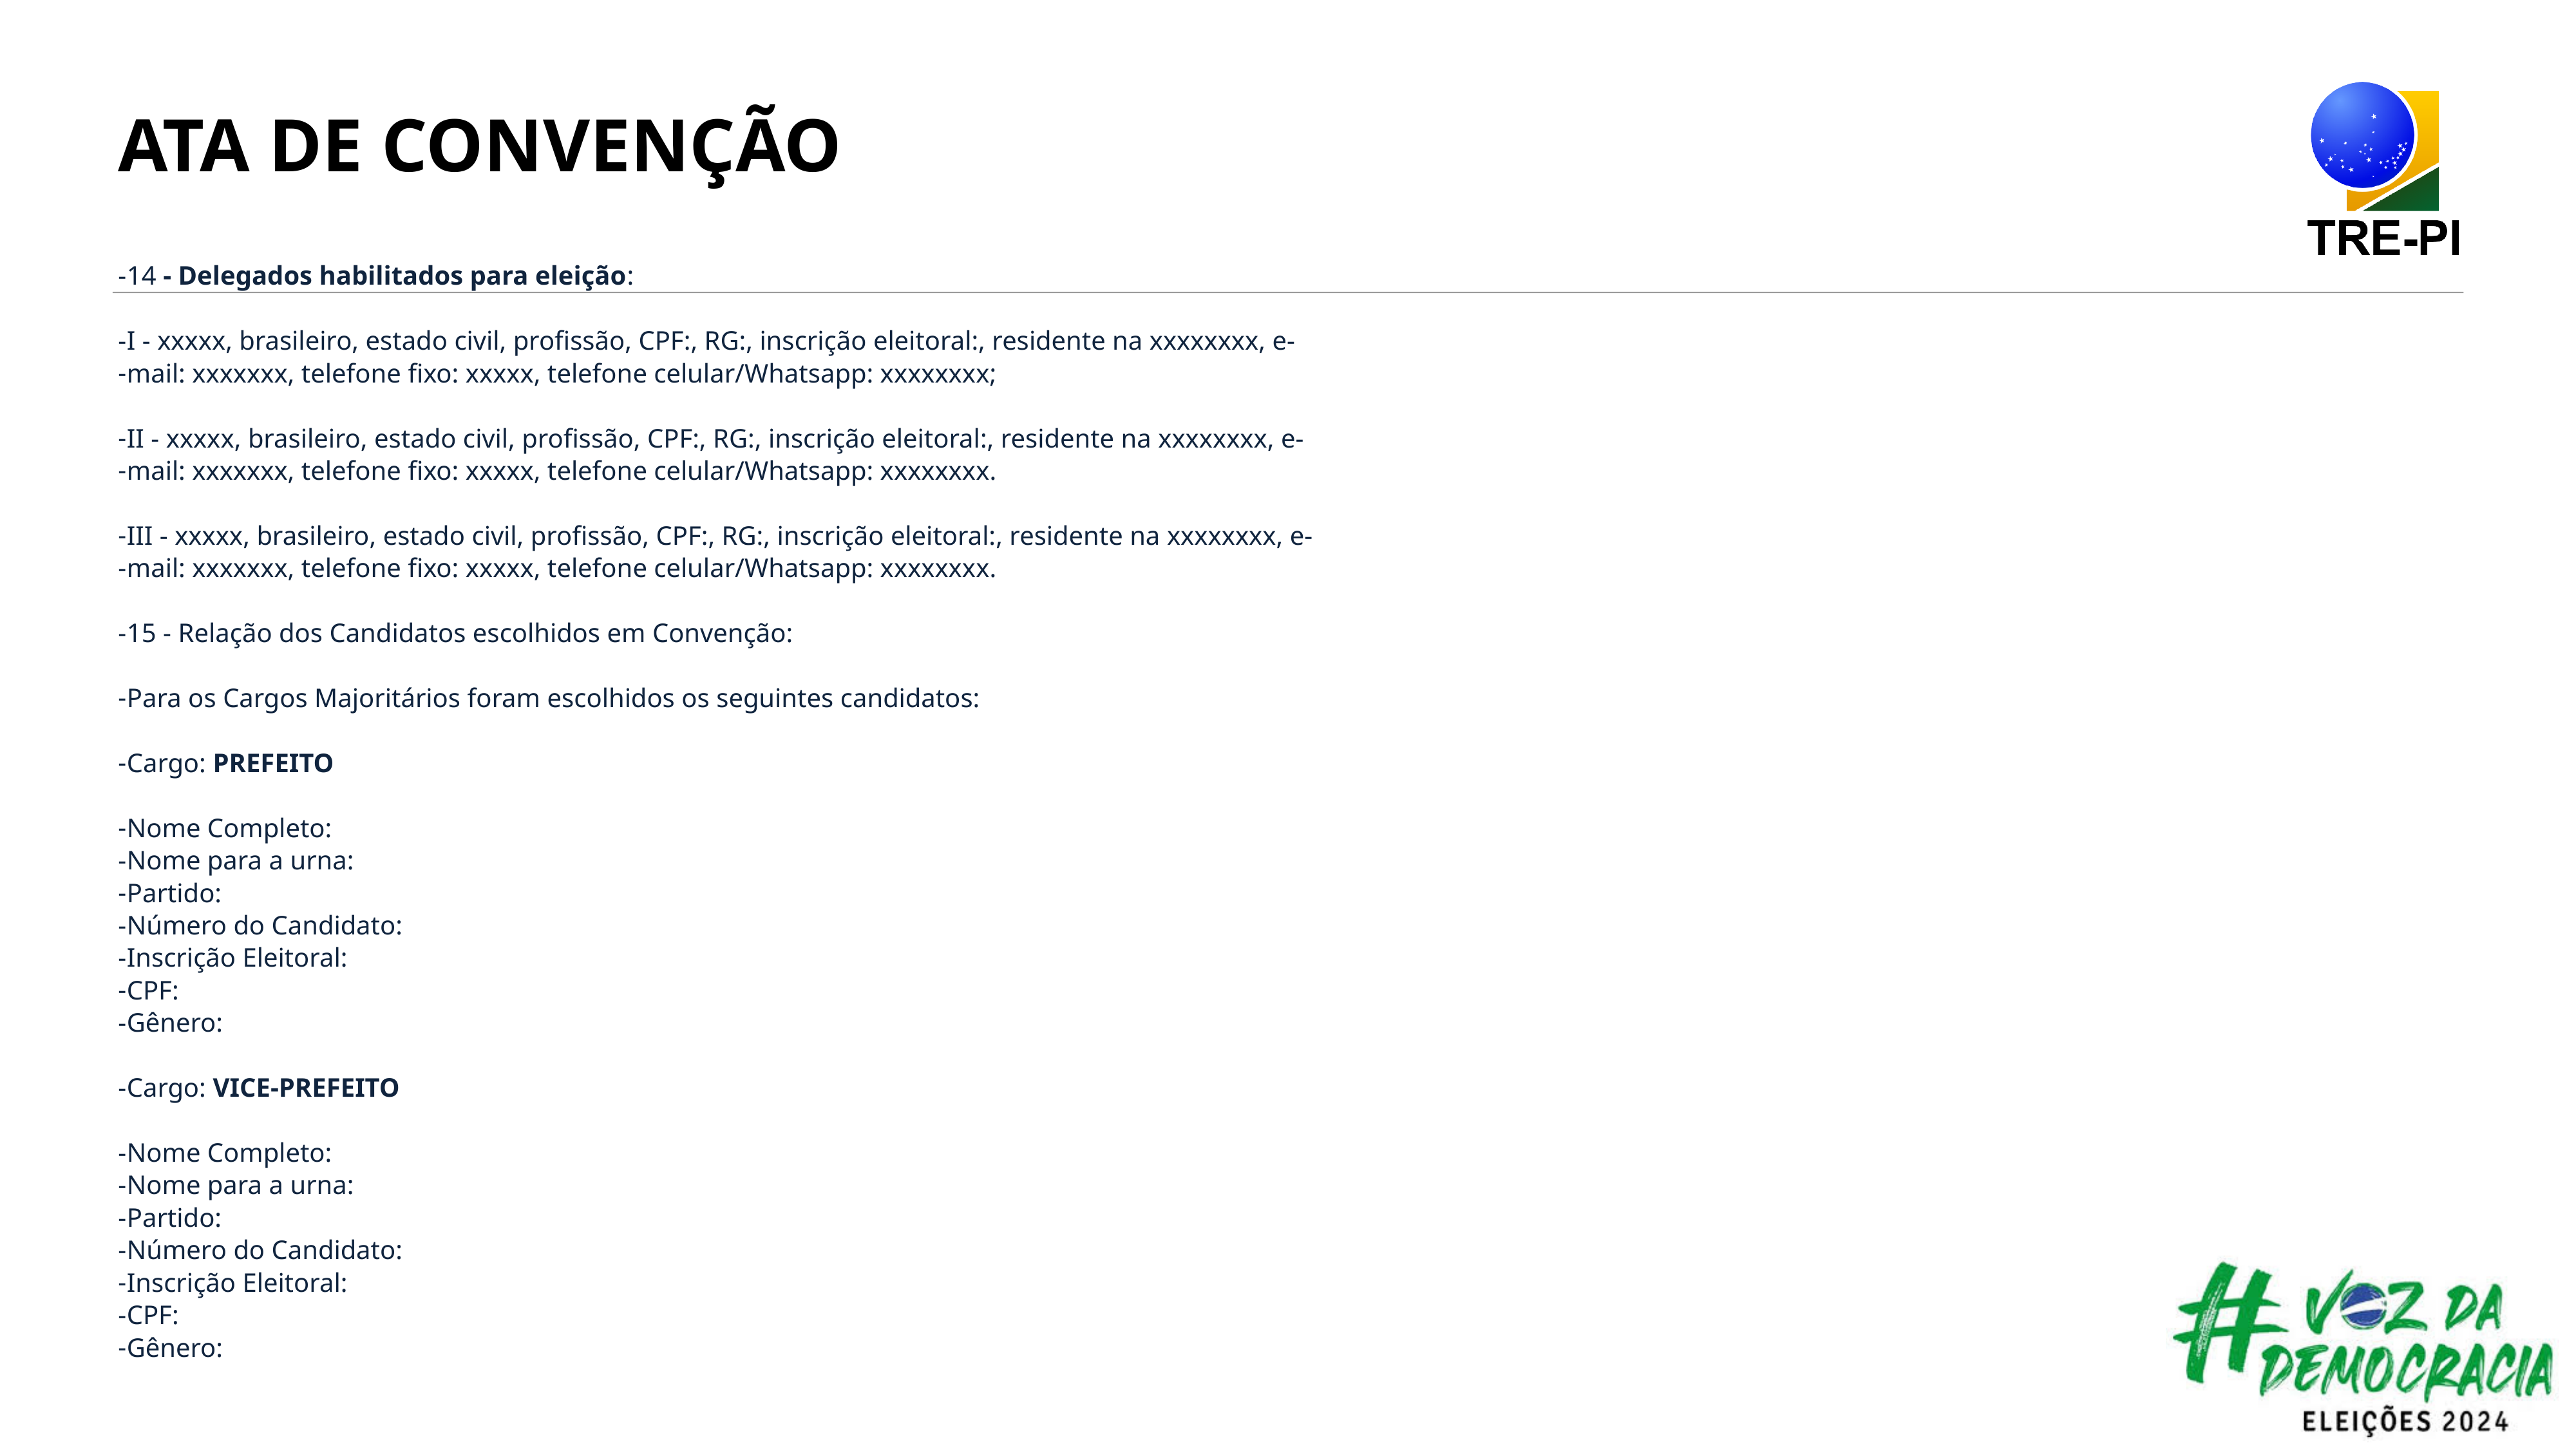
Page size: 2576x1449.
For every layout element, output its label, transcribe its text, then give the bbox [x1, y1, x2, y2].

picture [2306, 82, 2459, 255]
picture [2166, 1235, 2562, 1449]
list 14 - Delegados habilitados para eleição: I - xxxxx, brasileiro, estado civil, profissão, CPF:, RG:, inscrição eleitoral:, residente na xxxxxxxx, e- mail: xxxxxxx, telefone fixo: xxxxx, telefone celular/Whatsapp: xxxxxxxx; II - xxxxx, brasileiro, estado civil, profissão, CPF:, RG:, inscrição eleitoral:, residente na xxxxxxxx, e- mail: xxxxxxx, telefone fixo: xxxxx, telefone celular/Whatsapp: xxxxxxxx. III - xxxxx, brasileiro, estado civil, profissão, CPF:, RG:, inscrição eleitoral:, residente na xxxxxxxx, e- mail: xxxxxxx, telefone fixo: xxxxx, telefone celular/Whatsapp: xxxxxxxx. 15 - Relação dos Candidatos escolhidos em Convenção: Para os Cargos Majoritários foram escolhidos os seguintes candidatos: Cargo: PREFEITO Nome Completo: Nome para a urna: Partido: Número do Candidato: Inscrição Eleitoral: CPF: Gênero: Cargo: VICE-PREFEITO Nome Completo: Nome para a urna: Partido: Número do Candidato: Inscrição Eleitoral: CPF: Gênero: [112, 223, 2361, 1399]
title ATA DE CONVENÇÃO [112, 50, 2462, 191]
